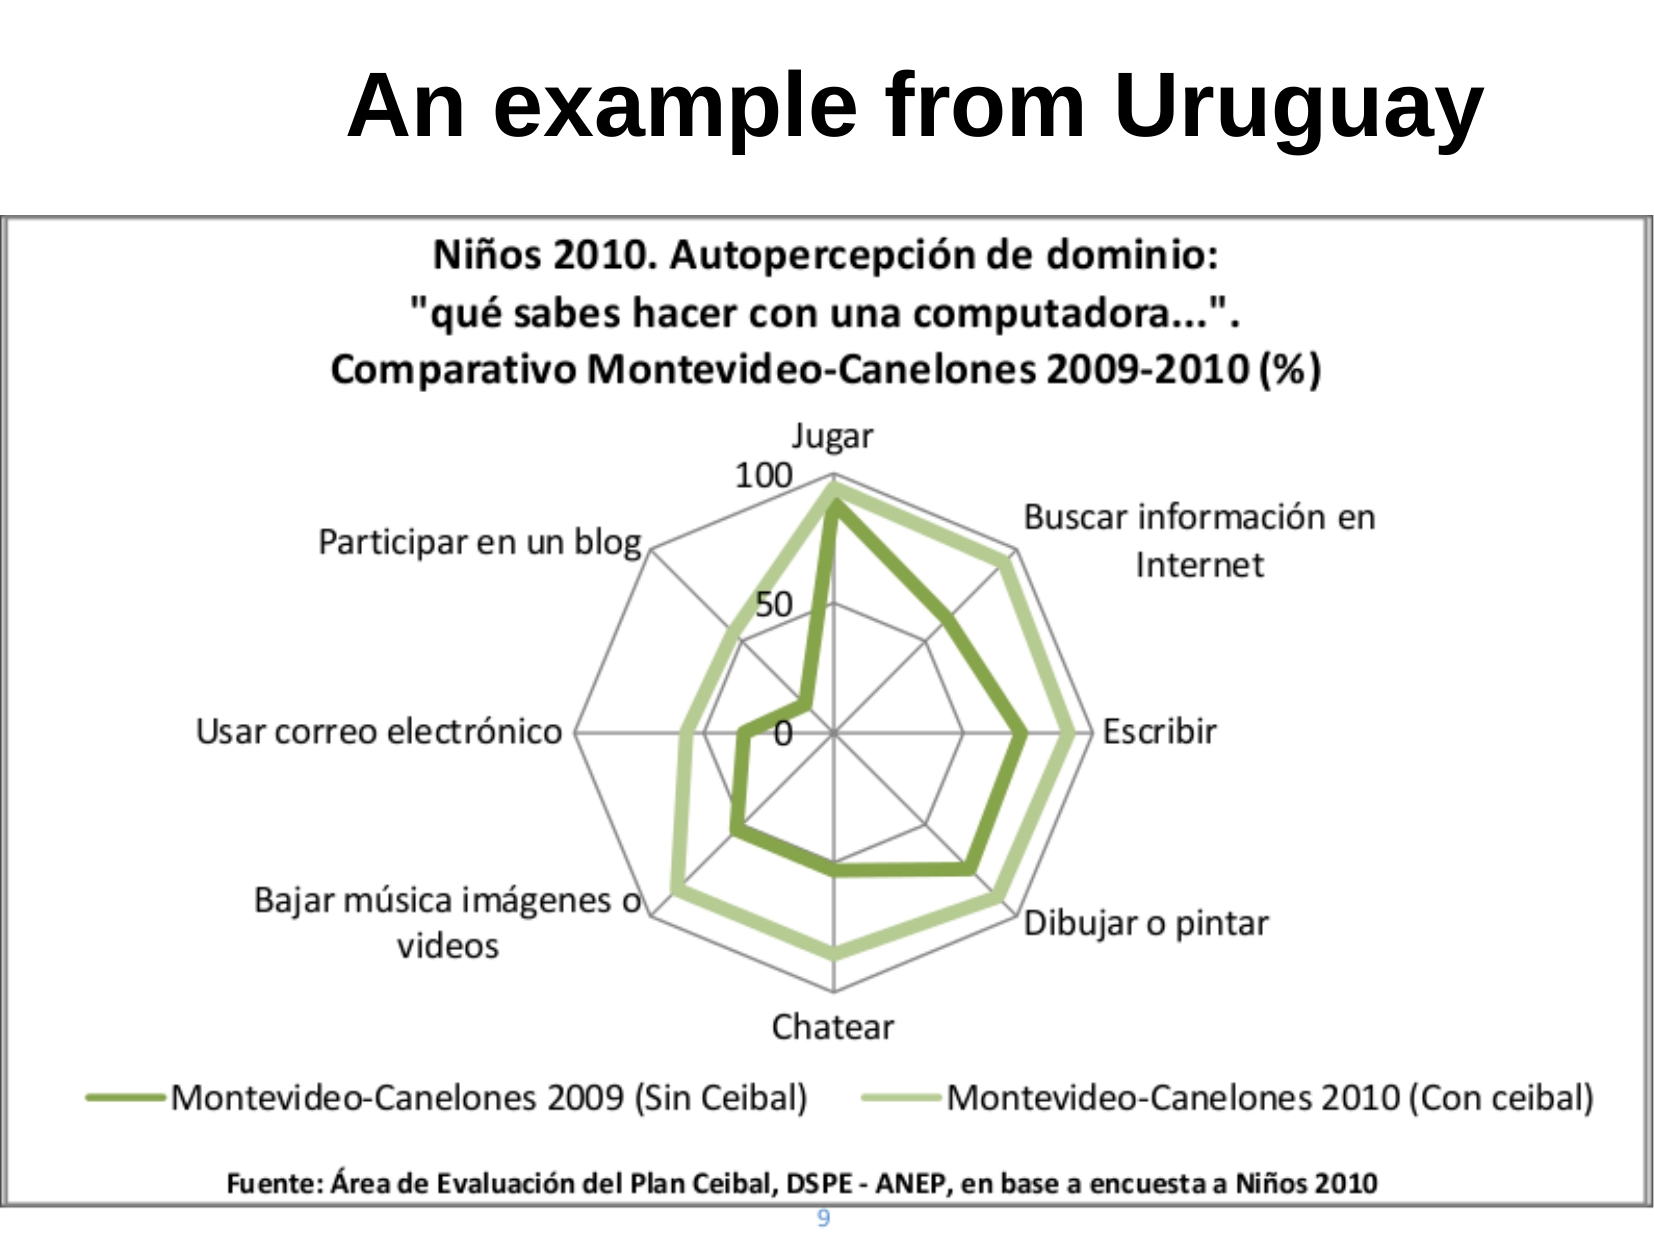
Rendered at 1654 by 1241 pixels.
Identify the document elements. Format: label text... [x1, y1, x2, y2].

title An example from Uruguay [345, 0, 1654, 211]
picture [0, 215, 1654, 1229]
